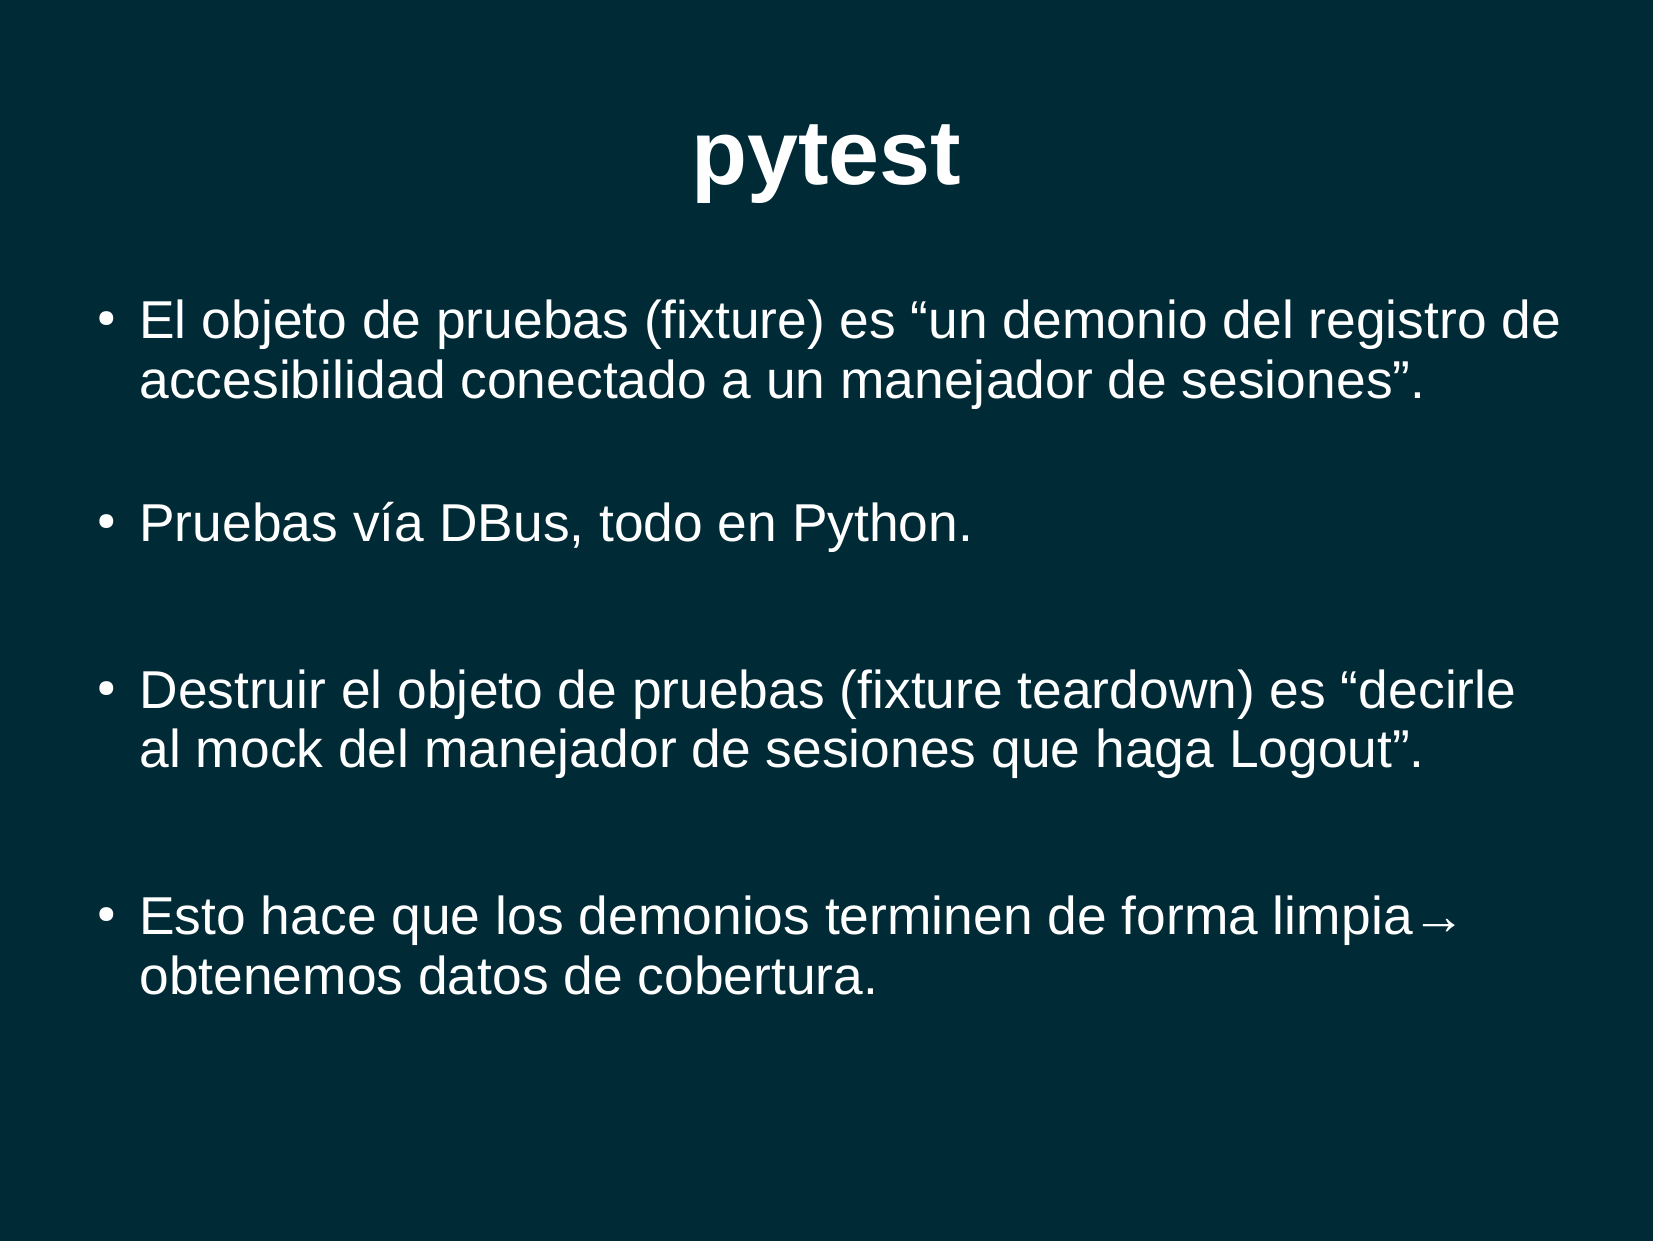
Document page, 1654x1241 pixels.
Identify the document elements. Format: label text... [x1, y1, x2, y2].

title pytest [82, 49, 1571, 257]
list El objeto de pruebas (fixture) es “un demonio del registro de accesibilidad conectado a un manejador de sesiones”. Pruebas vía DBus, todo en Python. Destruir el objeto de pruebas (fixture teardown) es “decirle al mock del manejador de sesiones que haga Logout”. Esto hace que los demonios terminen de forma limpia→ obtenemos datos de cobertura. [82, 290, 1571, 1010]
